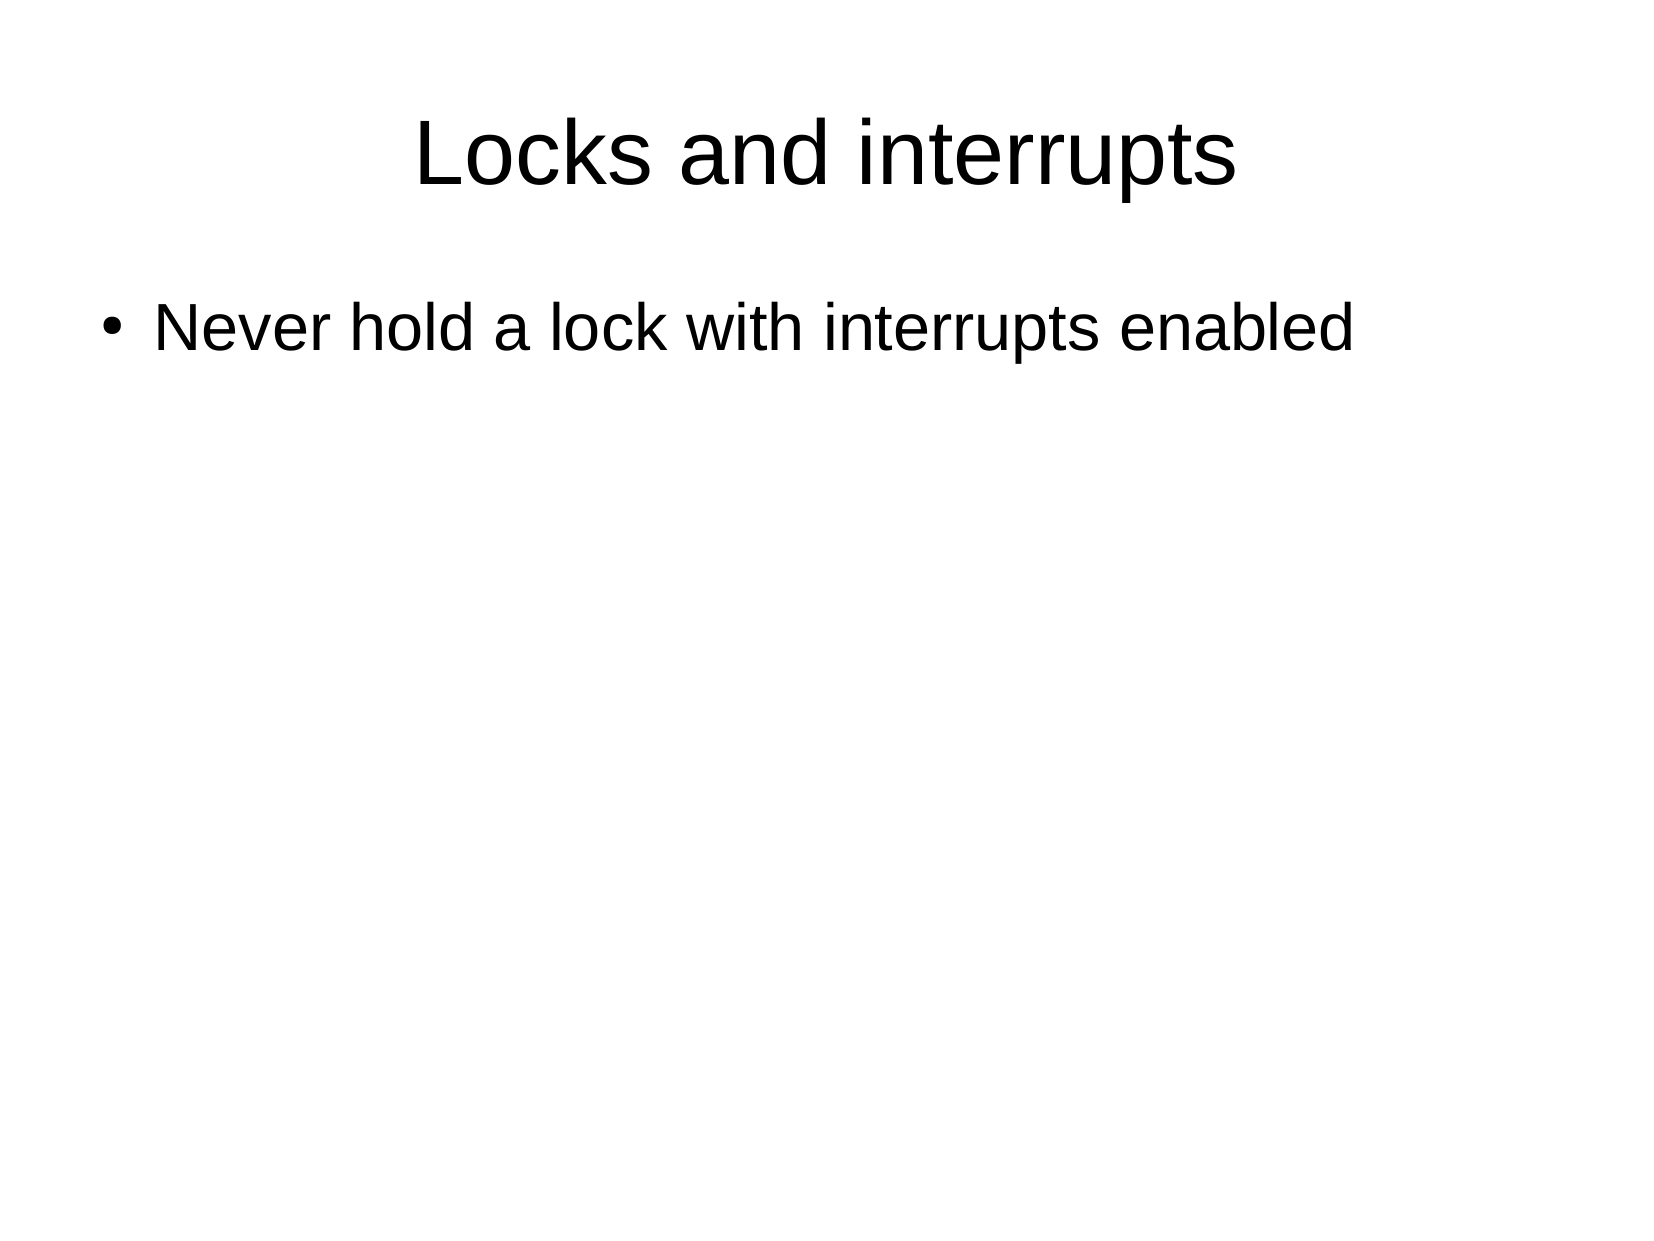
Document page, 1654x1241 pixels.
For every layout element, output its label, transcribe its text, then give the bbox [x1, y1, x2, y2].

title Locks and interrupts [82, 49, 1571, 257]
list Never hold a lock with interrupts enabled [82, 290, 1571, 1010]
